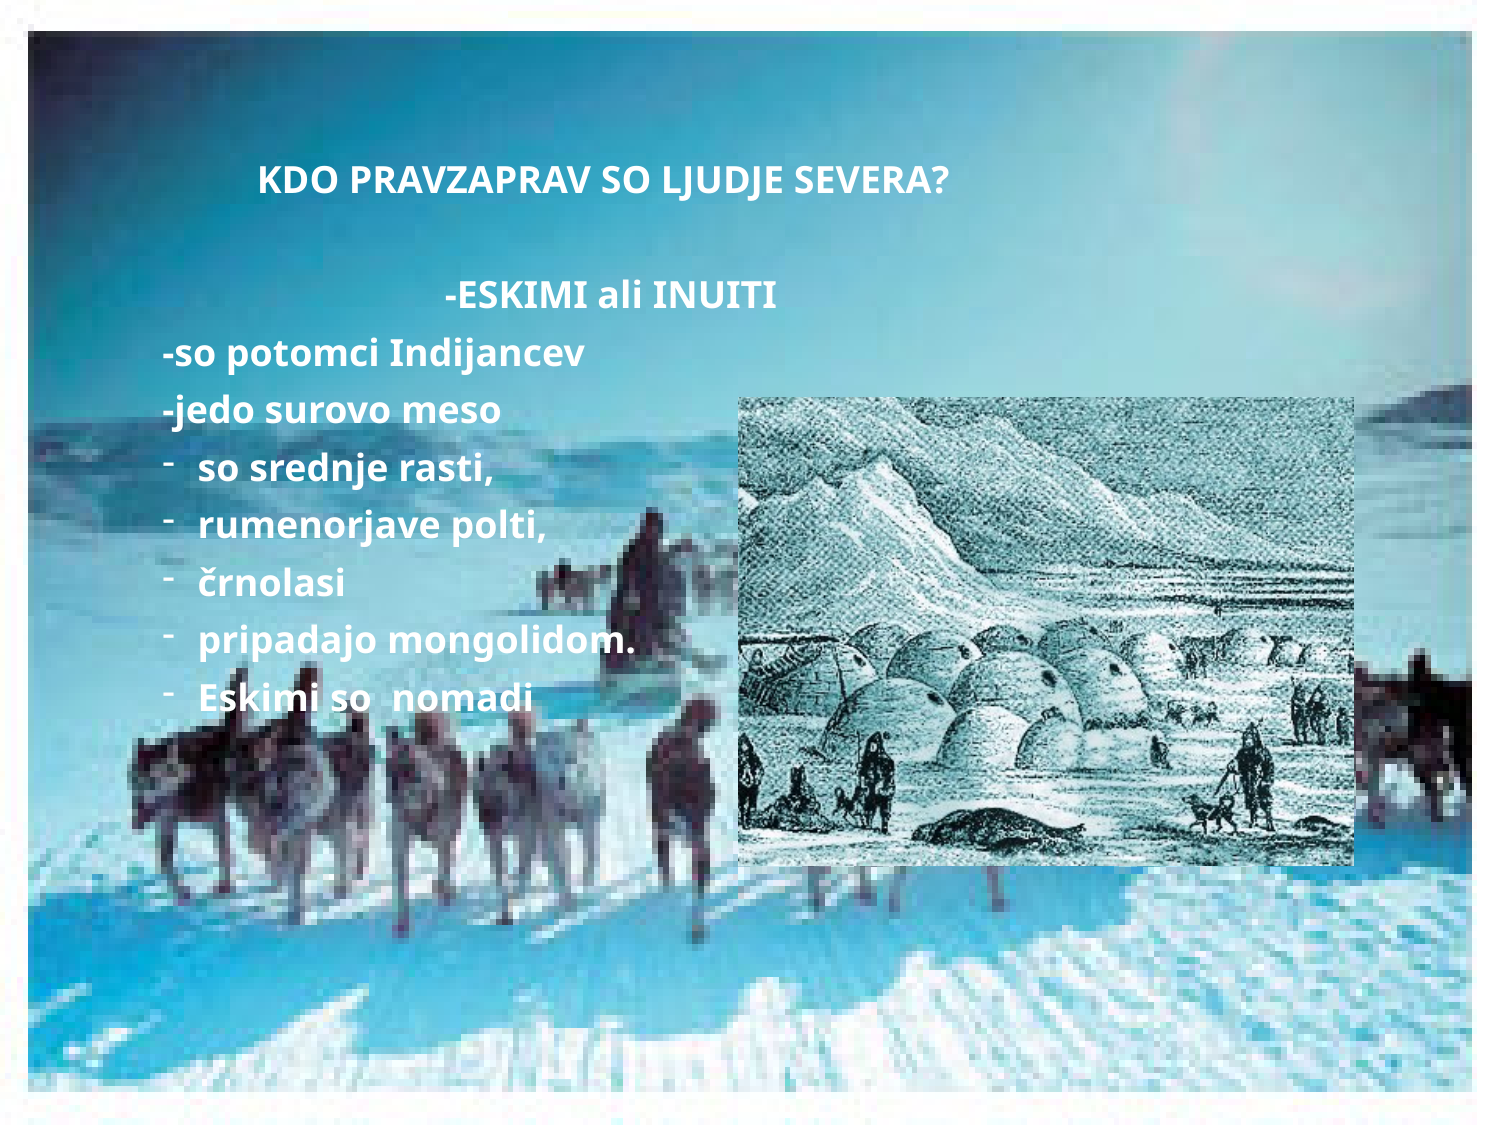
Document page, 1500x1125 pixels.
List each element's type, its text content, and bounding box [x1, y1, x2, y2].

text_box KDO PRAVZAPRAV SO LJUDJE SEVERA? -ESKIMI ali INUITI -so potomci Indijancev -jedo surovo meso so srednje rasti, rumenorjave polti, črnolasi pripadajo mongolidom. Eskimi so nomadi [147, 148, 1199, 784]
picture [0, 0, 1500, 1125]
